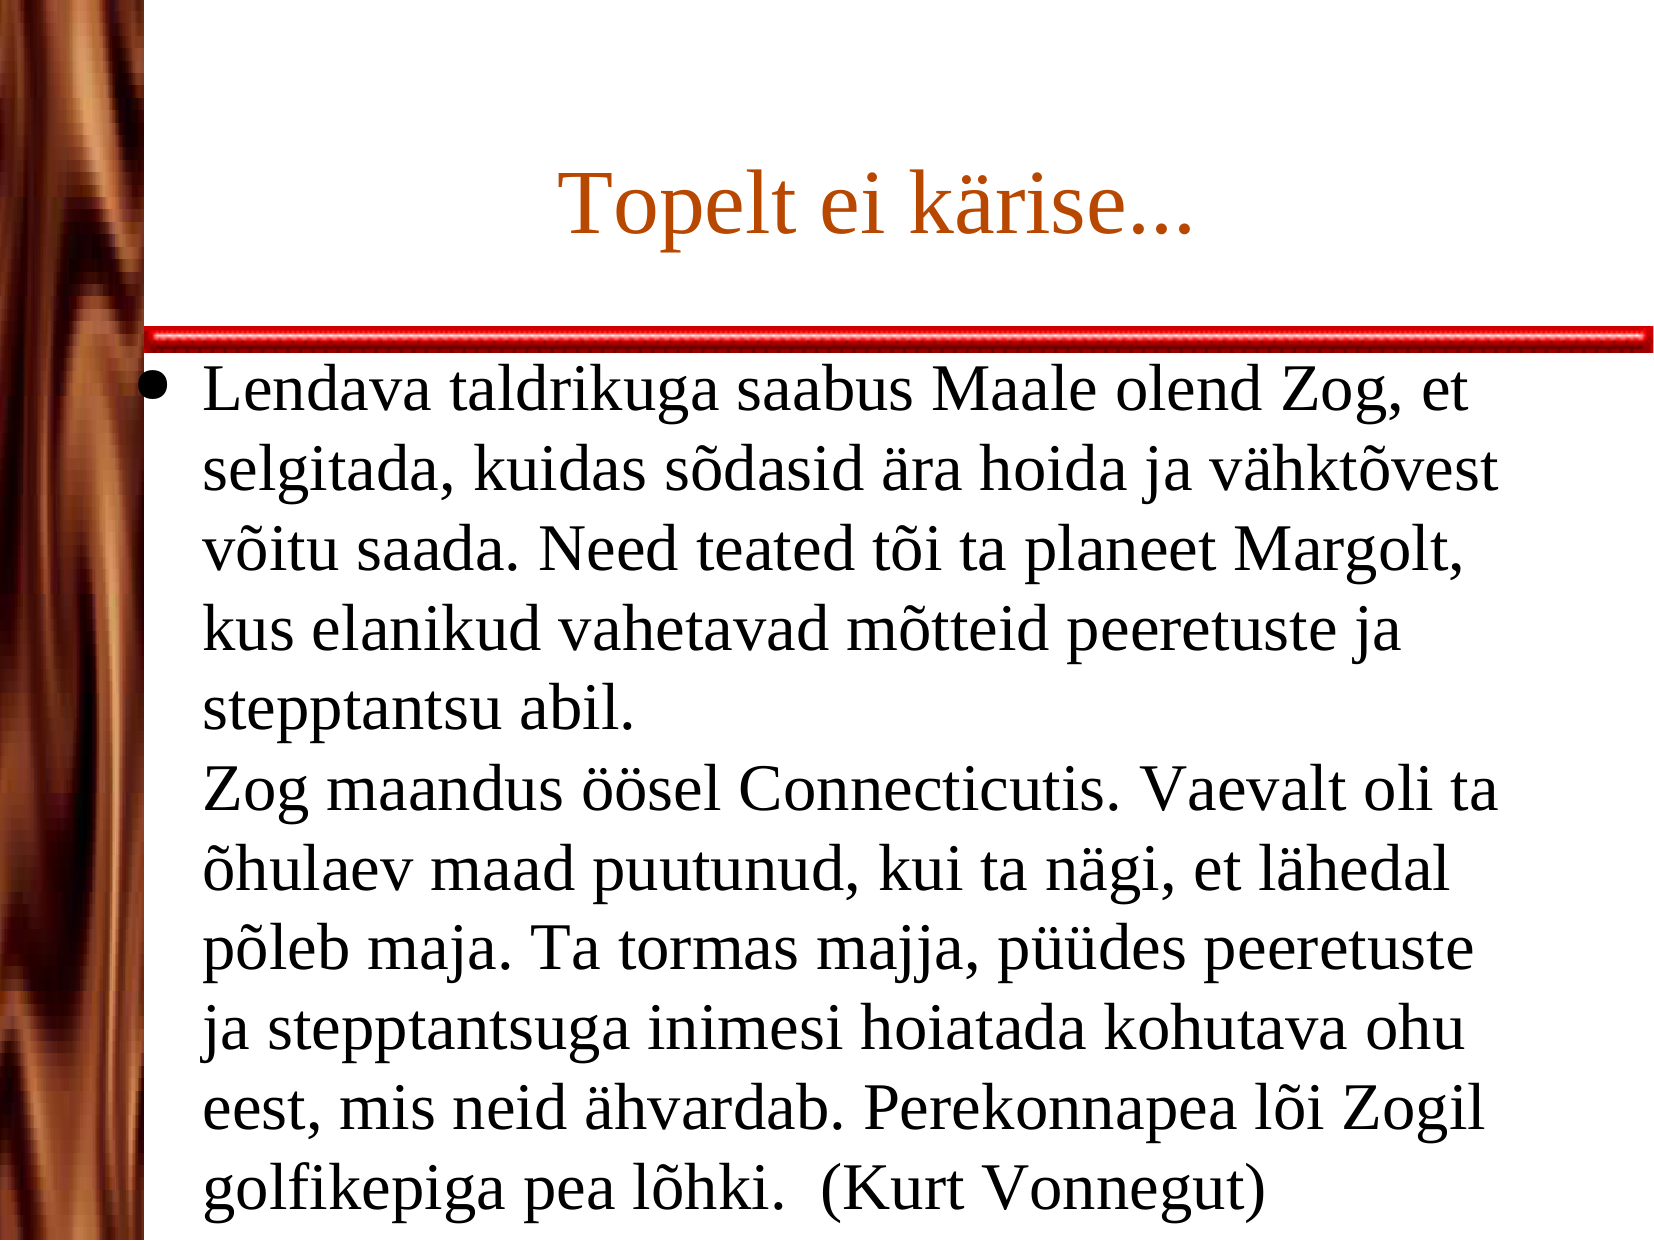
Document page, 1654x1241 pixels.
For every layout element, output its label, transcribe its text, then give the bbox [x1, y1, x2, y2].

title Topelt ei kärise... [172, 91, 1583, 306]
list Lendava taldrikuga saabus Maale olend Zog, et selgitada, kuidas sõdasid ära hoida ja vähktõvest võitu saada. Need teated tõi ta planeet Margolt, kus elanikud vahetavad mõtteid peeretuste ja stepptantsu abil. Zog maandus öösel Connecticutis. Vaevalt oli ta õhulaev maad puutunud, kui ta nägi, et lähedal põleb maja. Ta tormas majja, püüdes peeretuste ja stepptantsuga inimesi hoiatada kohutava ohu eest, mis neid ähvardab. Perekonnapea lõi Zogil golfikepiga pea lõhki. (Kurt Vonnegut) [121, 344, 1532, 1219]
picture [0, 0, 1654, 1240]
